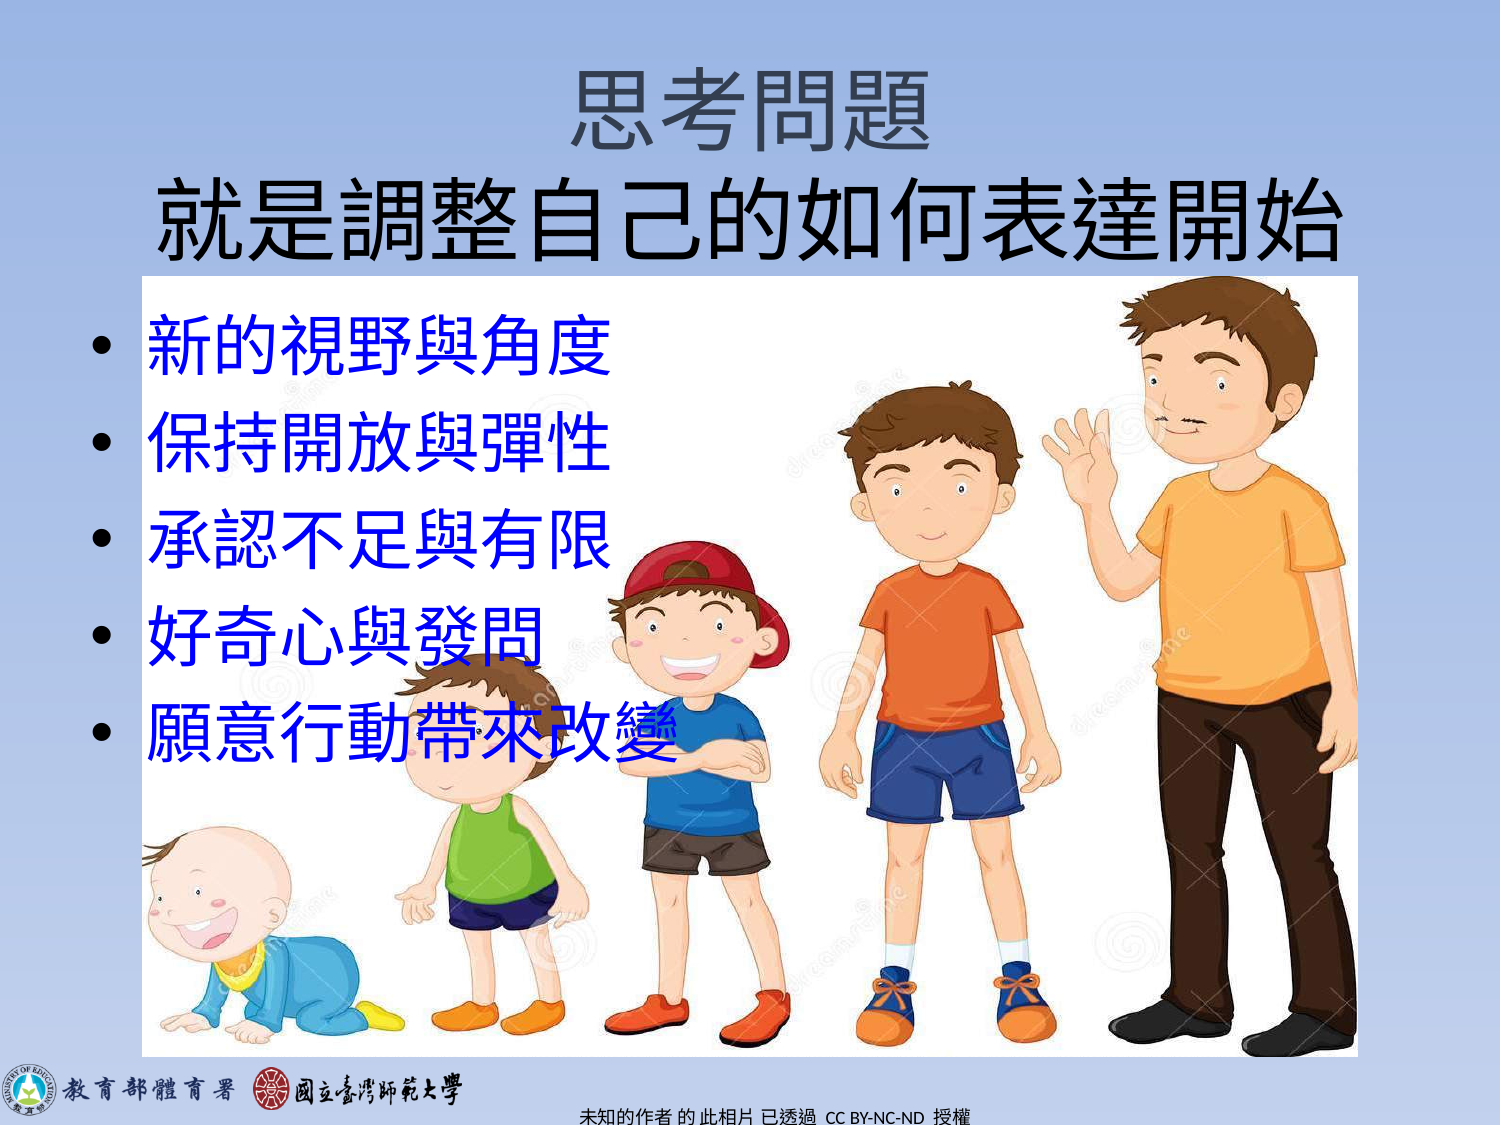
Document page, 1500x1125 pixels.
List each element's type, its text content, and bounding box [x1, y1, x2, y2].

title 思考問題 就是調整自己的如何表達開始 [75, 45, 1426, 233]
picture [142, 1006, 1358, 1057]
picture [142, 276, 1358, 296]
text_box 未知的作者 的 此相片 已透過 CC BY-NC-ND 授權 [564, 1098, 1500, 1125]
list 新的視野與角度 保持開放與彈性 承認不足與有限 好奇心與發問 願意行動帶來改變 [75, 296, 1426, 1006]
